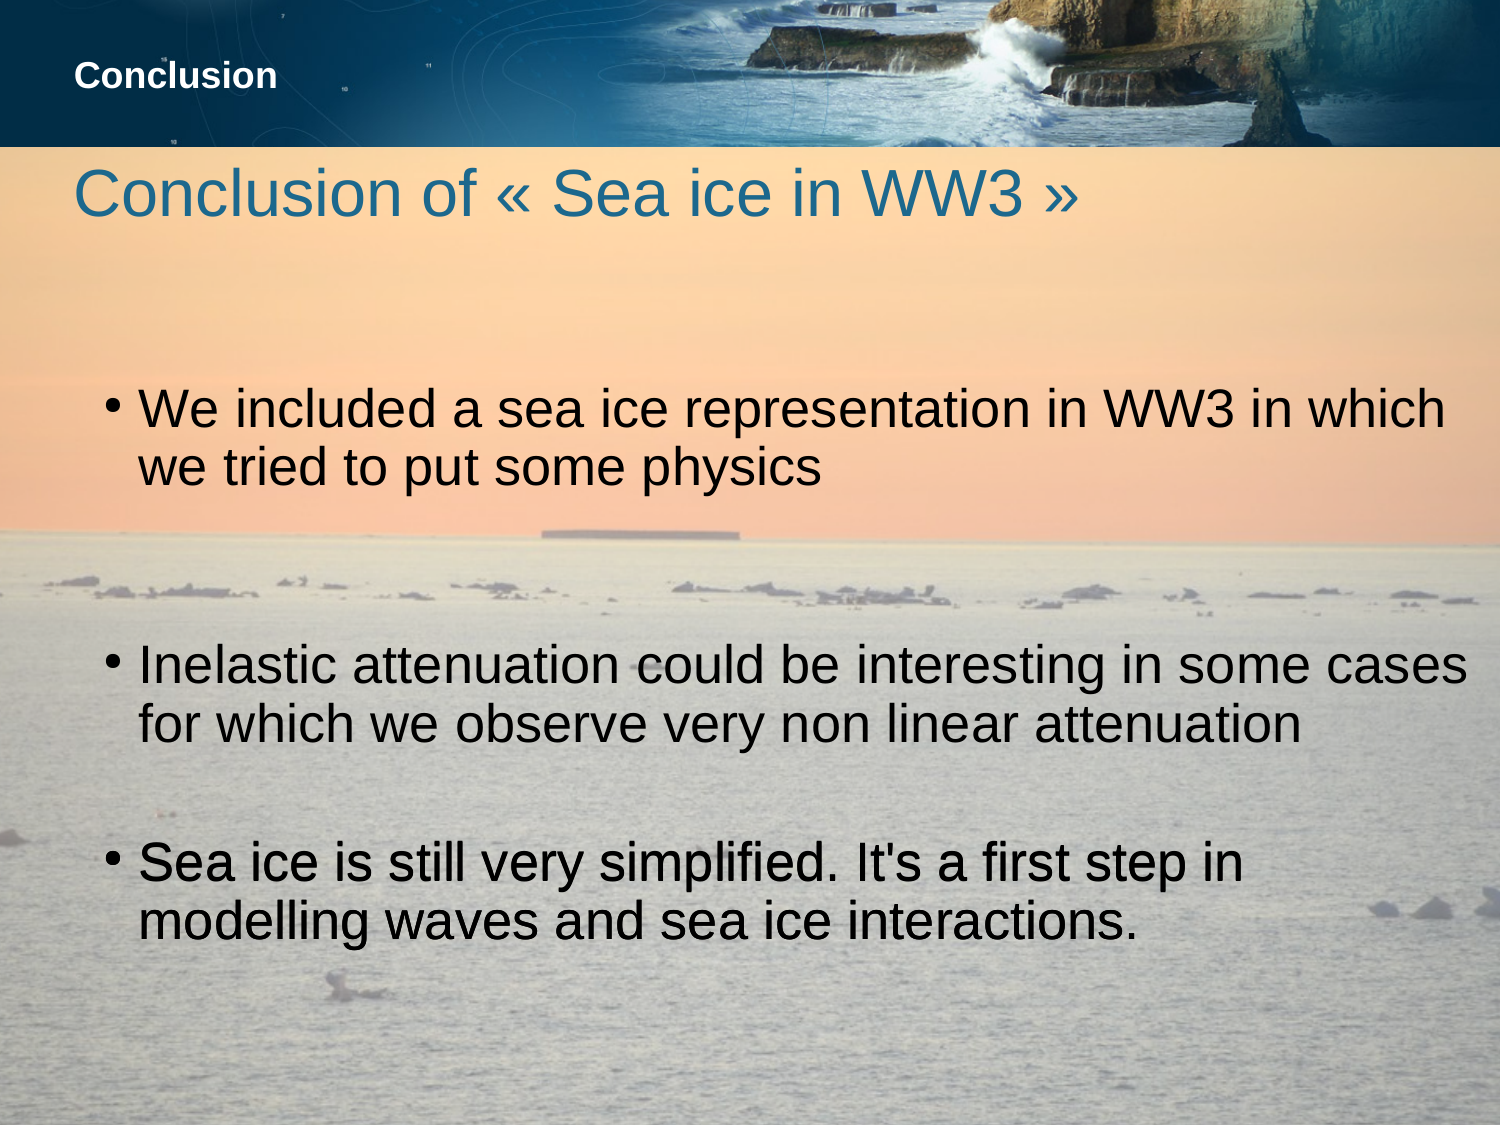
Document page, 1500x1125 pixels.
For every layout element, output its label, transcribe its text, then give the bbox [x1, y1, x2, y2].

title Conclusion of « Sea ice in WW3 » [59, 102, 1244, 278]
picture [0, 0, 1500, 1125]
text_box Inelastic attenuation could be interesting in some cases for which we observe very non linear attenuation [88, 629, 1500, 768]
text_box Sea ice is still very simplified. It's a first step in modelling waves and sea ice interactions. [88, 826, 1500, 966]
title Conclusion [59, 29, 1093, 119]
text_box We included a sea ice representation in WW3 in which we tried to put some physics [88, 373, 1500, 512]
